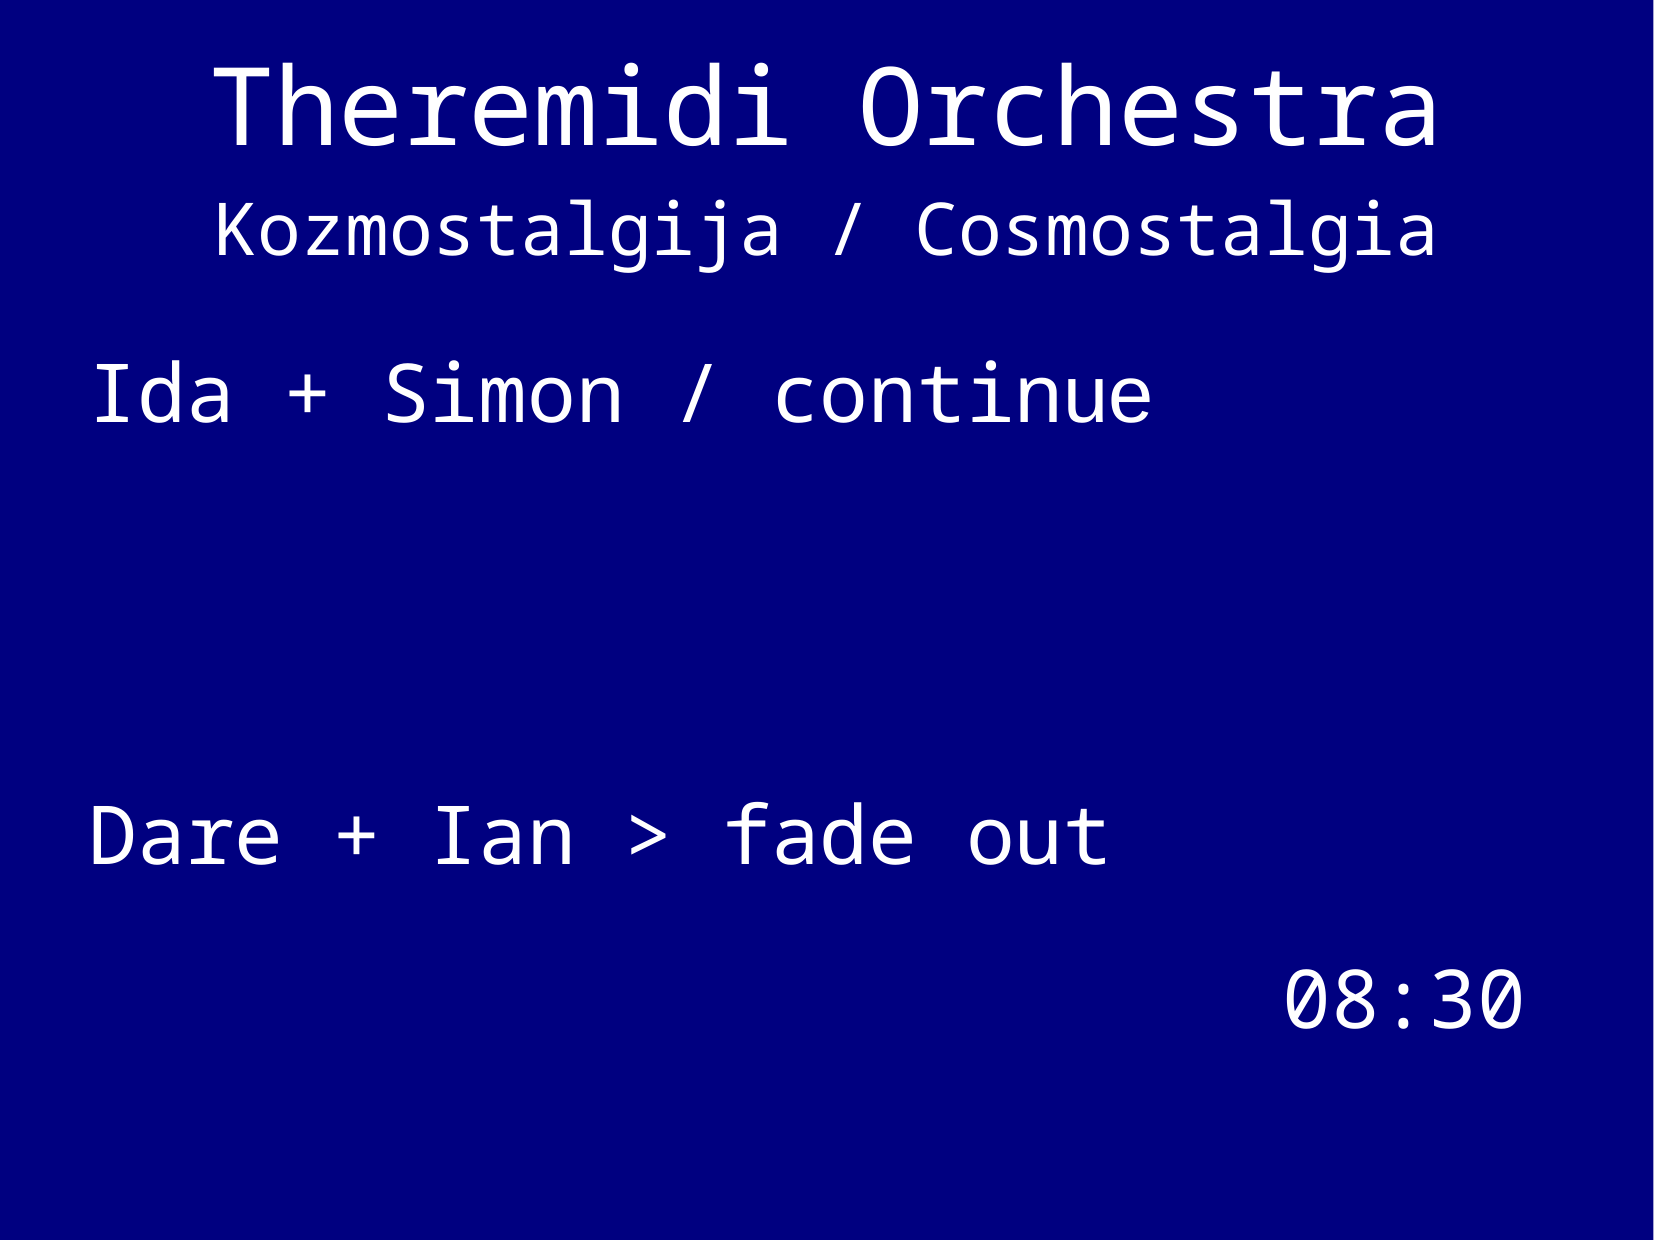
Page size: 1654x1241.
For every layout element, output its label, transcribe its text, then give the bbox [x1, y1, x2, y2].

title Theremidi Orchestra Kozmostalgija / Cosmostalgia [82, 49, 1571, 257]
text_box 08:30 [1282, 900, 1620, 1096]
subtitle Ida + Simon / continue Dare + Ian > fade out [88, 272, 1566, 1063]
